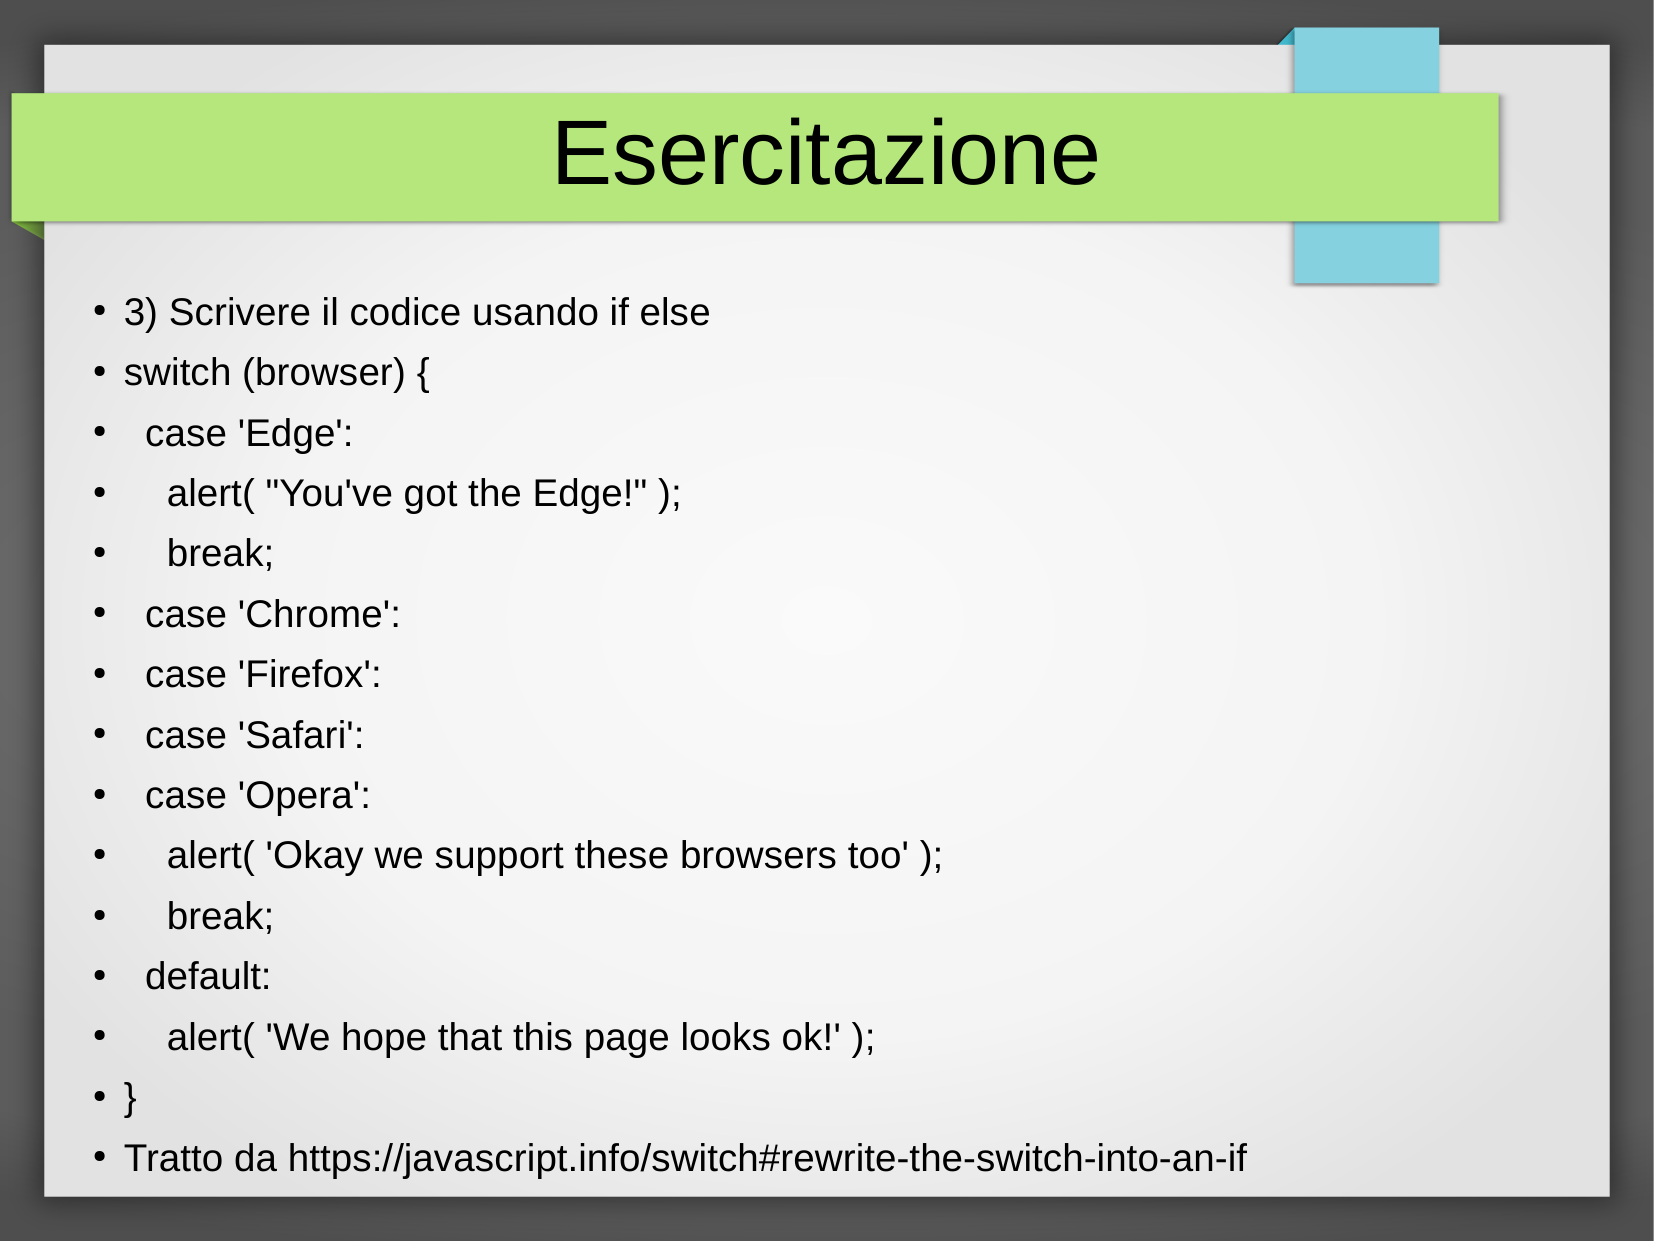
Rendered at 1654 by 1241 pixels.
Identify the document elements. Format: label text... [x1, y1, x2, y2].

list 3) Scrivere il codice usando if else switch (browser) { case 'Edge': alert( "You've got the Edge!" ); break; case 'Chrome': case 'Firefox': case 'Safari': case 'Opera': alert( 'Okay we support these browsers too' ); break; default: alert( 'We hope that this page looks ok!' ); } Tratto da https://javascript.info/switch#rewrite-the-switch-into-an-if [82, 290, 1571, 1182]
picture [0, 0, 1654, 1241]
title Esercitazione [82, 49, 1571, 257]
